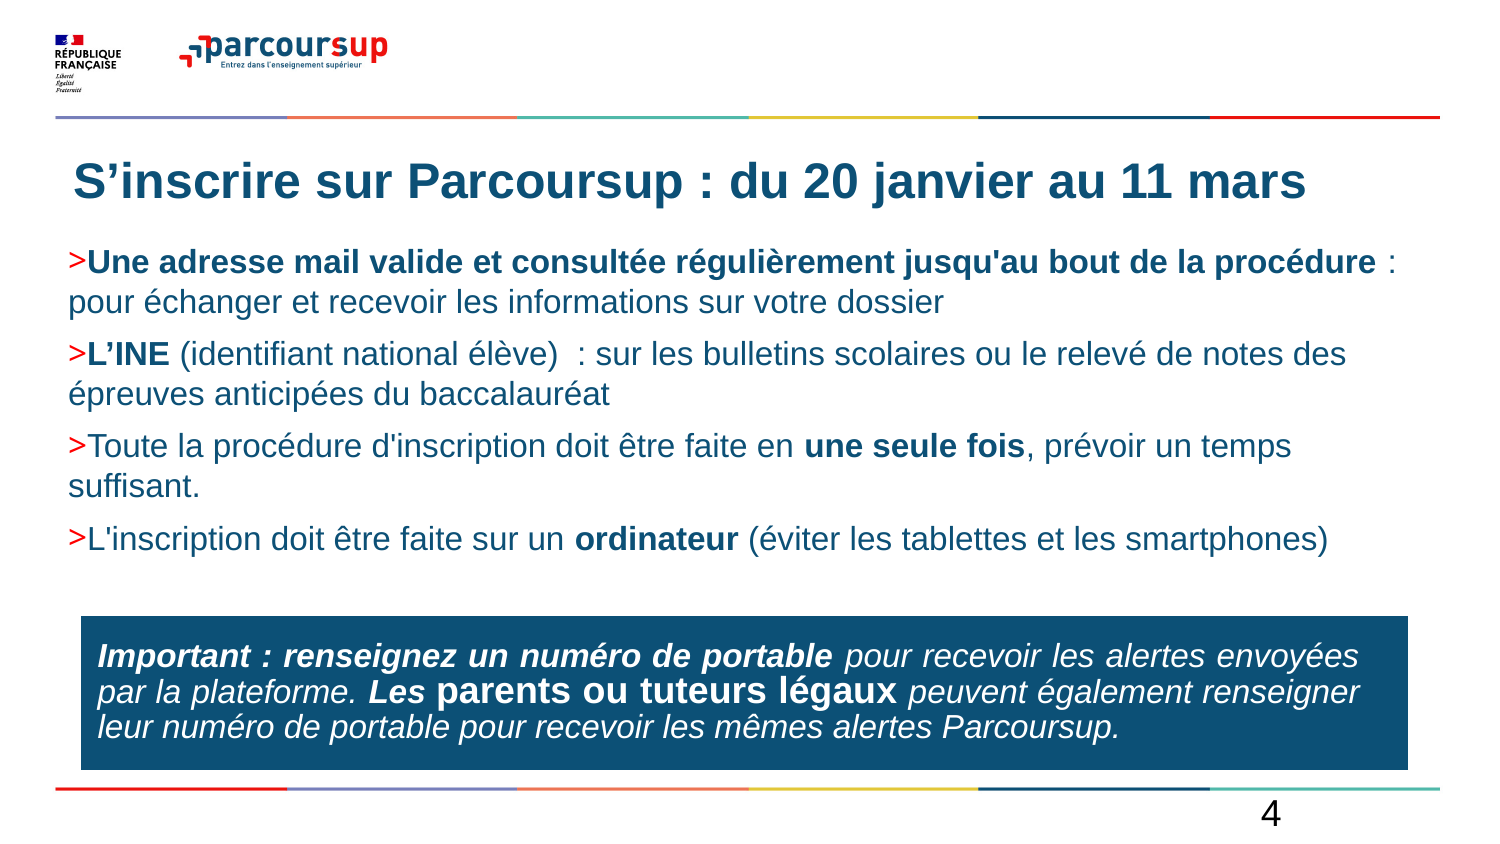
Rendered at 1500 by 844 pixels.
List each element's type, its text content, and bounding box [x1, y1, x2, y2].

text_box [1246, 784, 1438, 844]
list Une adresse mail valide et consultée régulièrement jusqu'au bout de la procédure : pour échanger et recevoir les informations sur votre dossier L’INE (identifiant national élève) : sur les bulletins scolaires ou le relevé de notes des épreuves anticipées du baccalauréat Toute la procédure d'inscription doit être faite en une seule fois, prévoir un temps suffisant. L'inscription doit être faite sur un ordinateur (éviter les tablettes et les smartphones) [53, 232, 1436, 779]
text_box Important : renseignez un numéro de portable pour recevoir les alertes envoyées par la plateforme. Les parents ou tuteurs légaux peuvent également renseigner leur numéro de portable pour recevoir les mêmes alertes Parcoursup. [82, 617, 1406, 768]
title S’inscrire sur Parcoursup : du 20 janvier au 11 mars [59, 147, 1441, 240]
